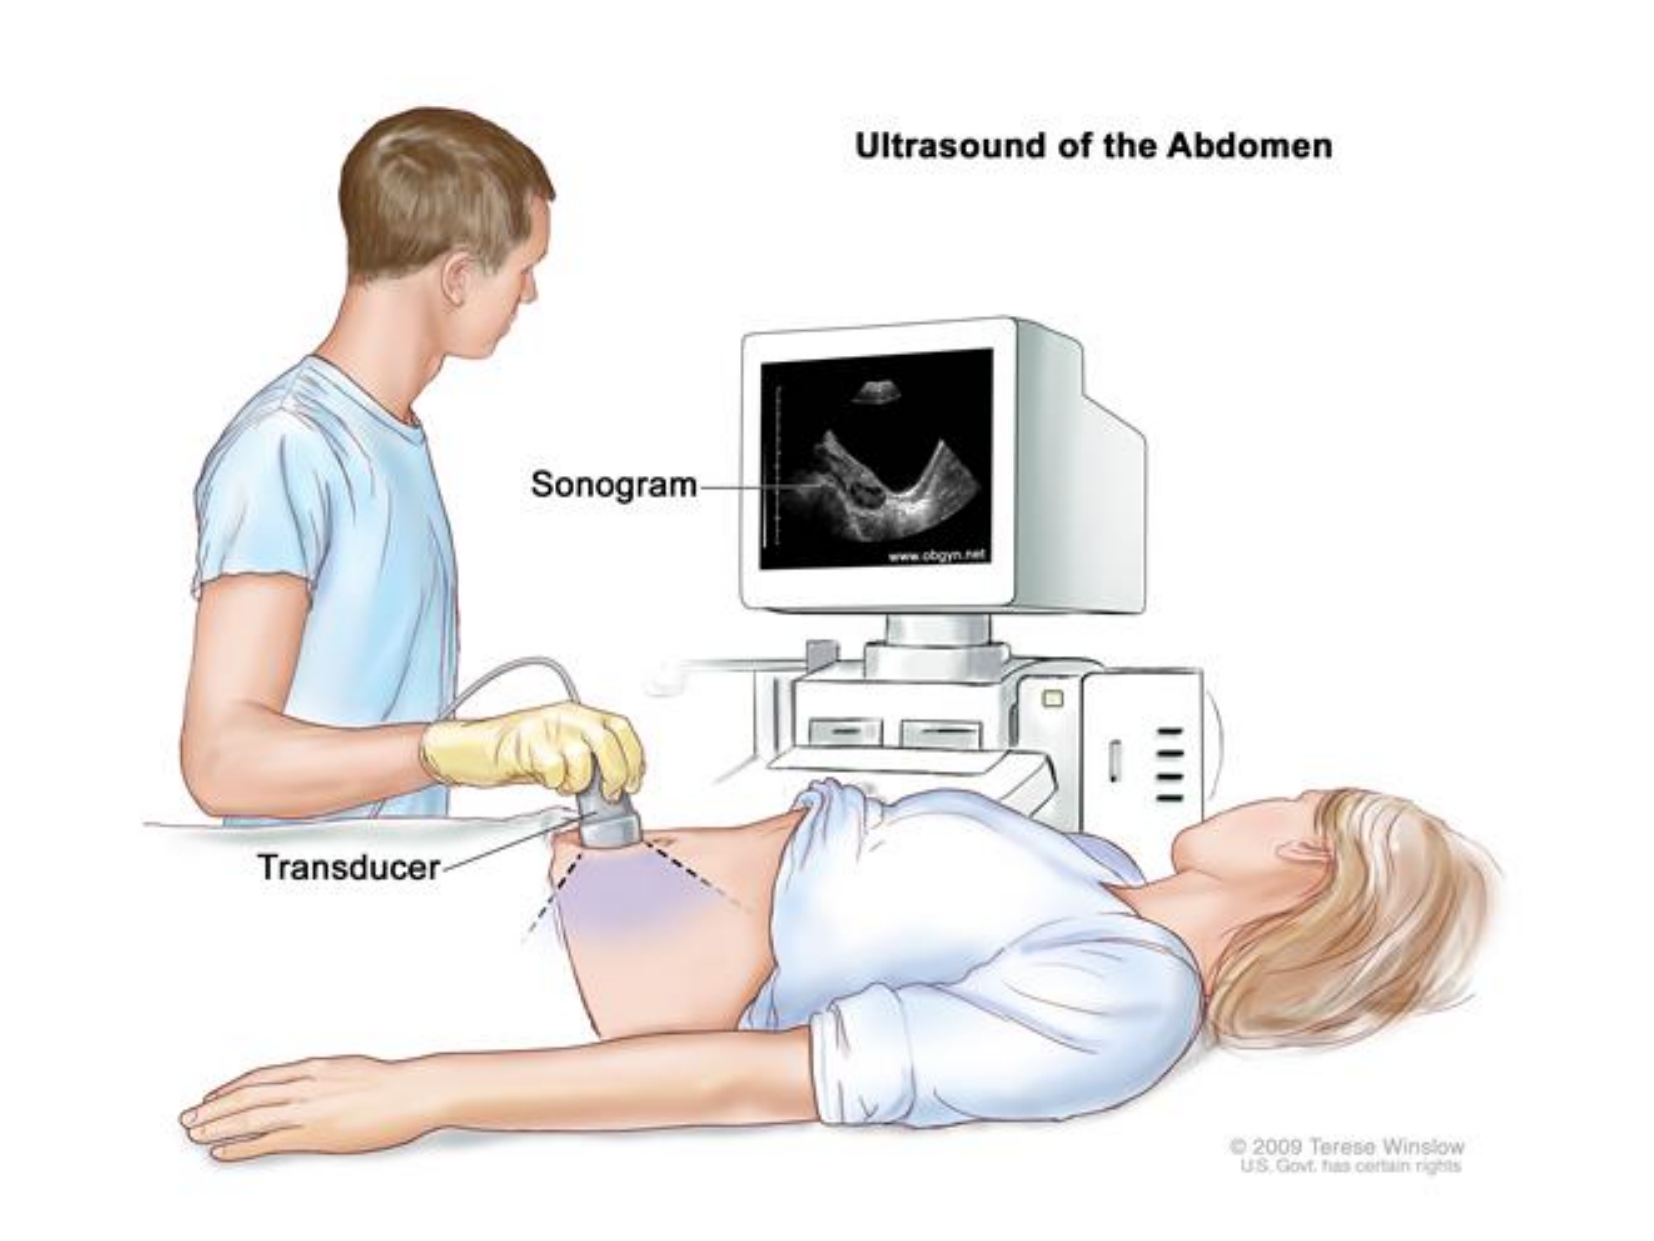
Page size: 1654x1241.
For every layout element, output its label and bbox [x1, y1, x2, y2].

picture [101, 75, 1530, 1203]
